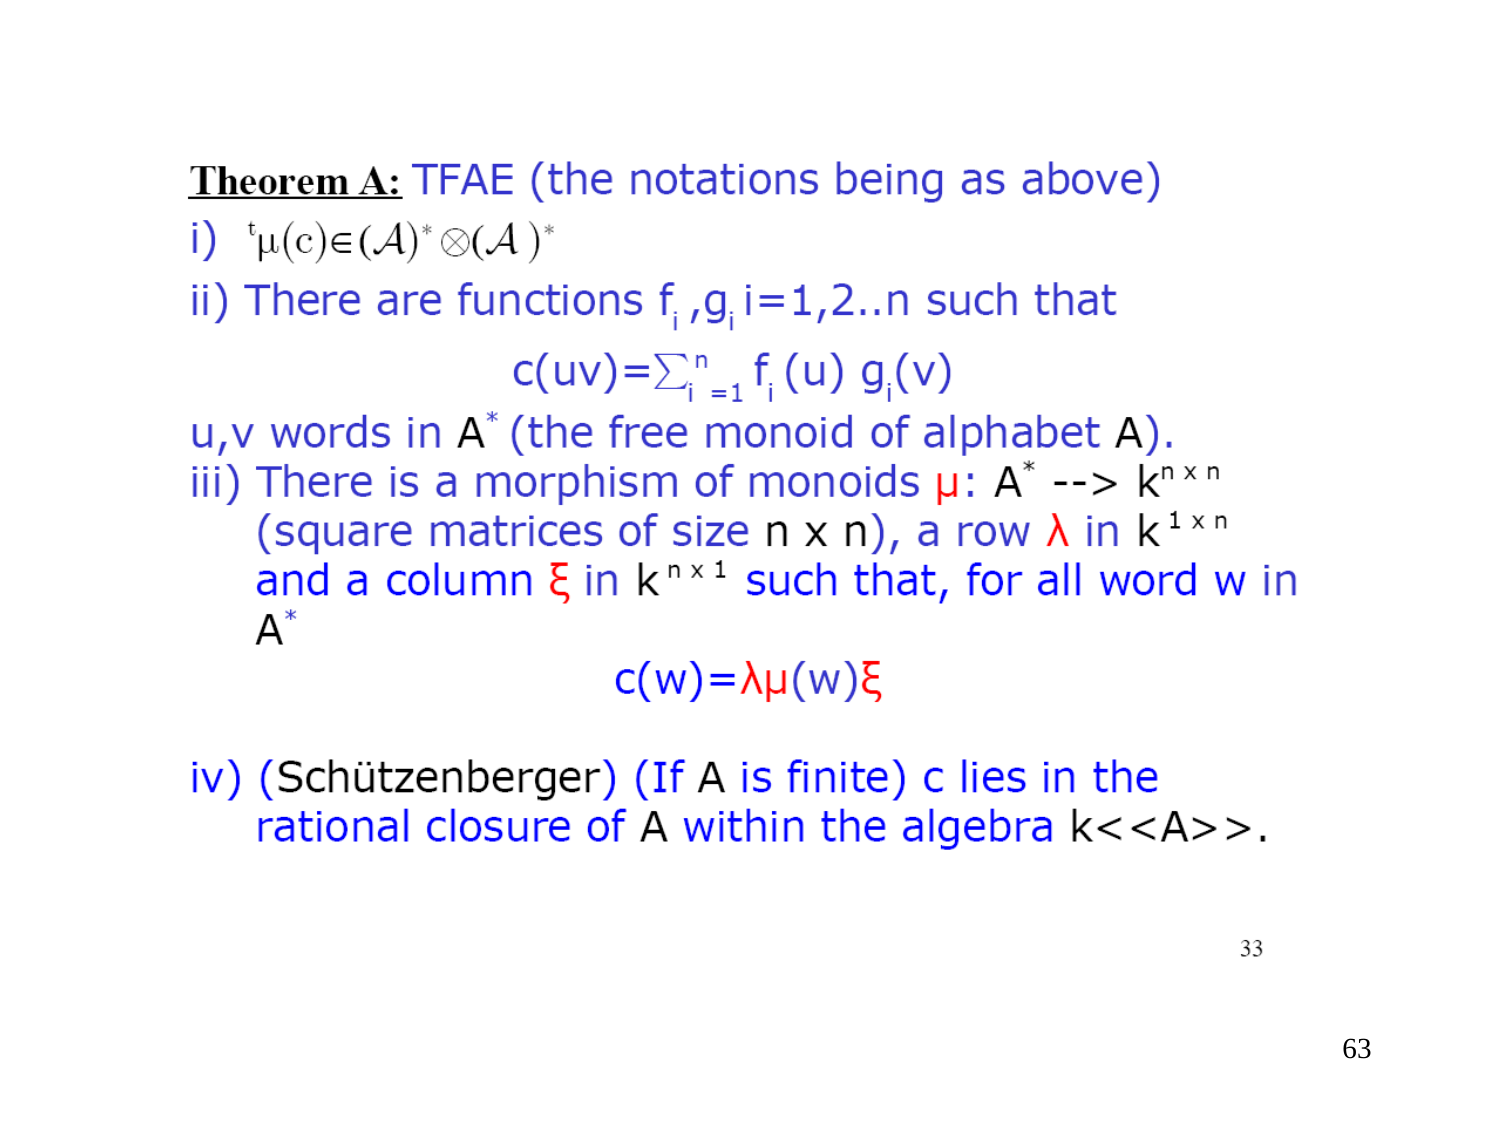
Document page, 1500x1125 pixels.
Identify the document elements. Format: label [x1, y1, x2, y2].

picture [153, 130, 1355, 974]
